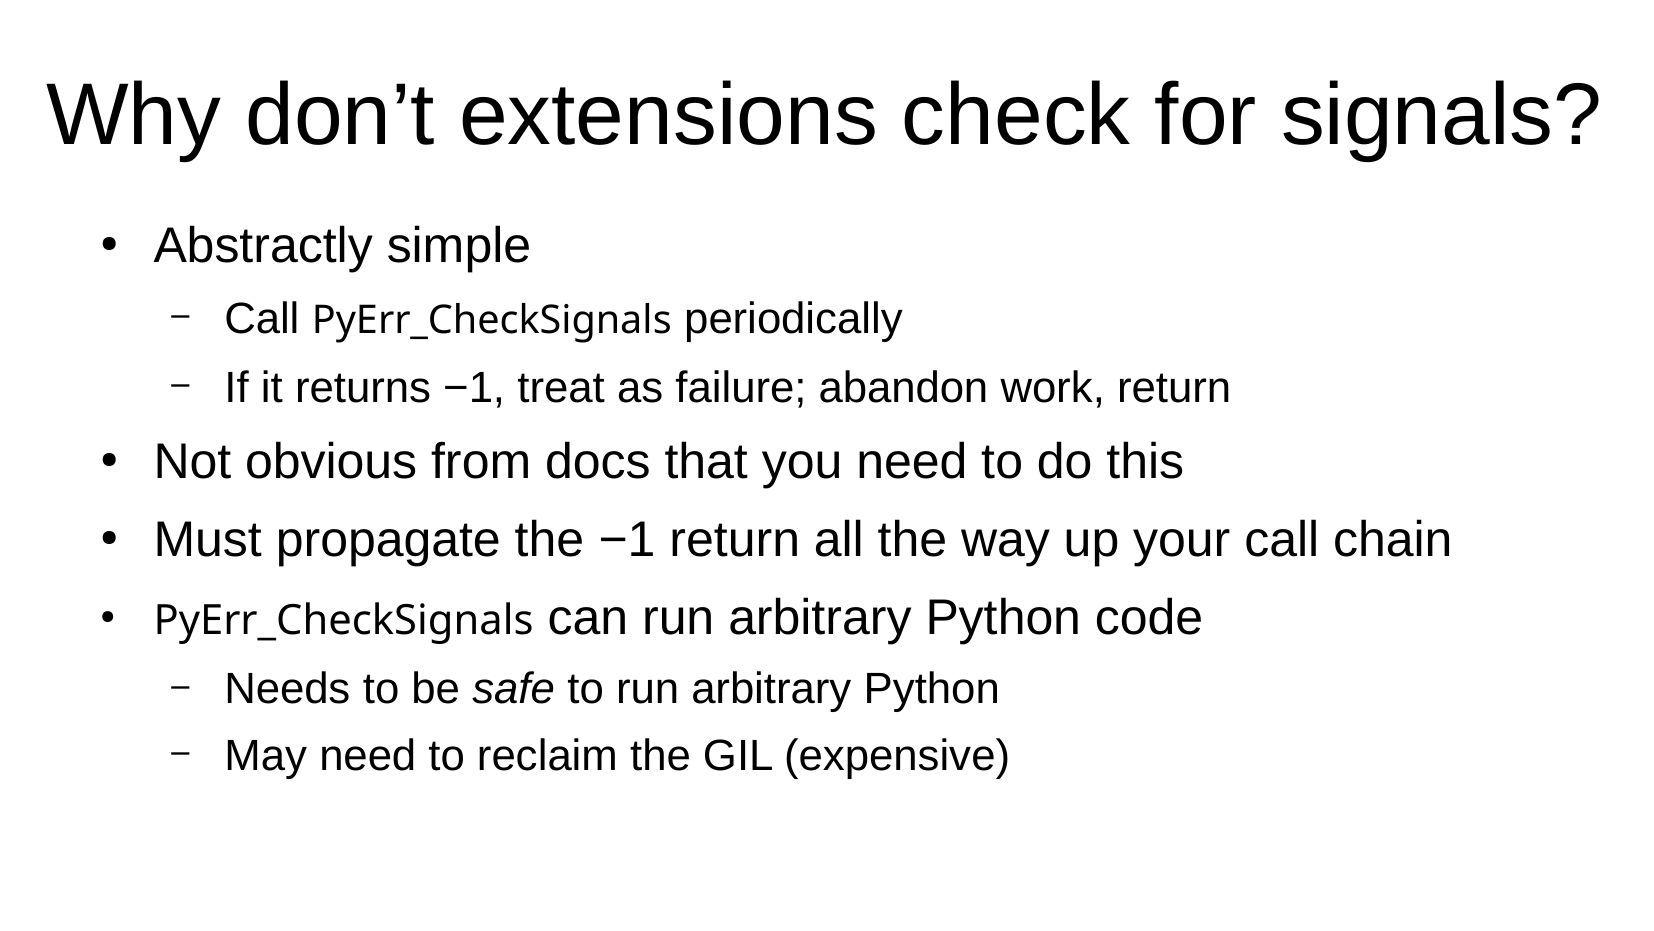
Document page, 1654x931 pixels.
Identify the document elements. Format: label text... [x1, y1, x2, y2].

list Abstractly simple Call PyErr_CheckSignals periodically If it returns −1, treat as failure; abandon work, return Not obvious from docs that you need to do this Must propagate the −1 return all the way up your call chain PyErr_CheckSignals can run arbitrary Python code Needs to be safe to run arbitrary Python May need to reclaim the GIL (expensive) [82, 217, 1571, 900]
title Why don’t extensions check for signals? [0, 37, 1651, 193]
